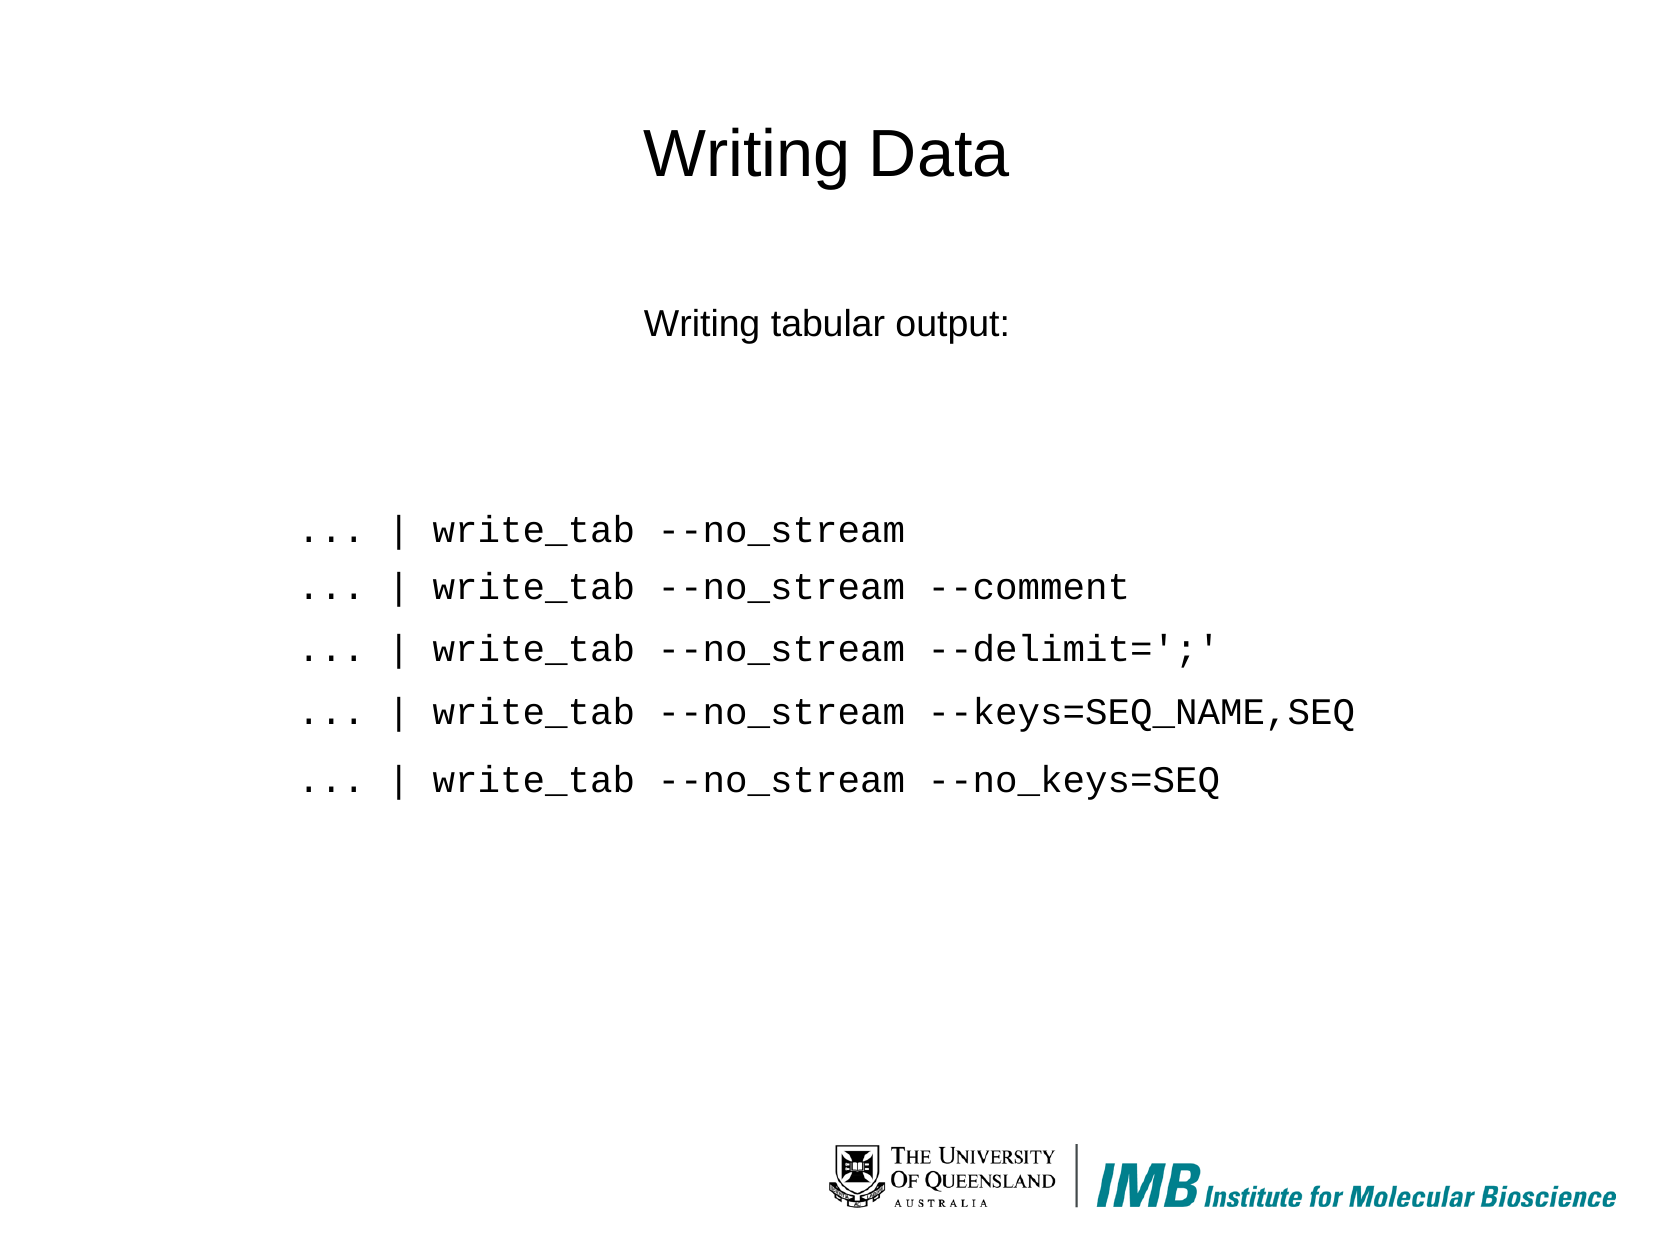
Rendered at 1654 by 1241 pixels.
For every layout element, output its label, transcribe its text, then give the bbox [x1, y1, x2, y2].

text_box Writing tabular output: [629, 295, 1025, 353]
picture [826, 1142, 1618, 1211]
text_box ... | write_tab --no_stream --no_keys=SEQ [282, 753, 1235, 811]
text_box ... | write_tab --no_stream --comment [282, 561, 1168, 619]
text_box ... | write_tab --no_stream [282, 503, 943, 561]
text_box ... | write_tab --no_stream --keys=SEQ_NAME,SEQ [282, 685, 1370, 744]
title Writing Data [82, 56, 1571, 250]
text_box ... | write_tab --no_stream --delimit=';' [282, 622, 1258, 681]
